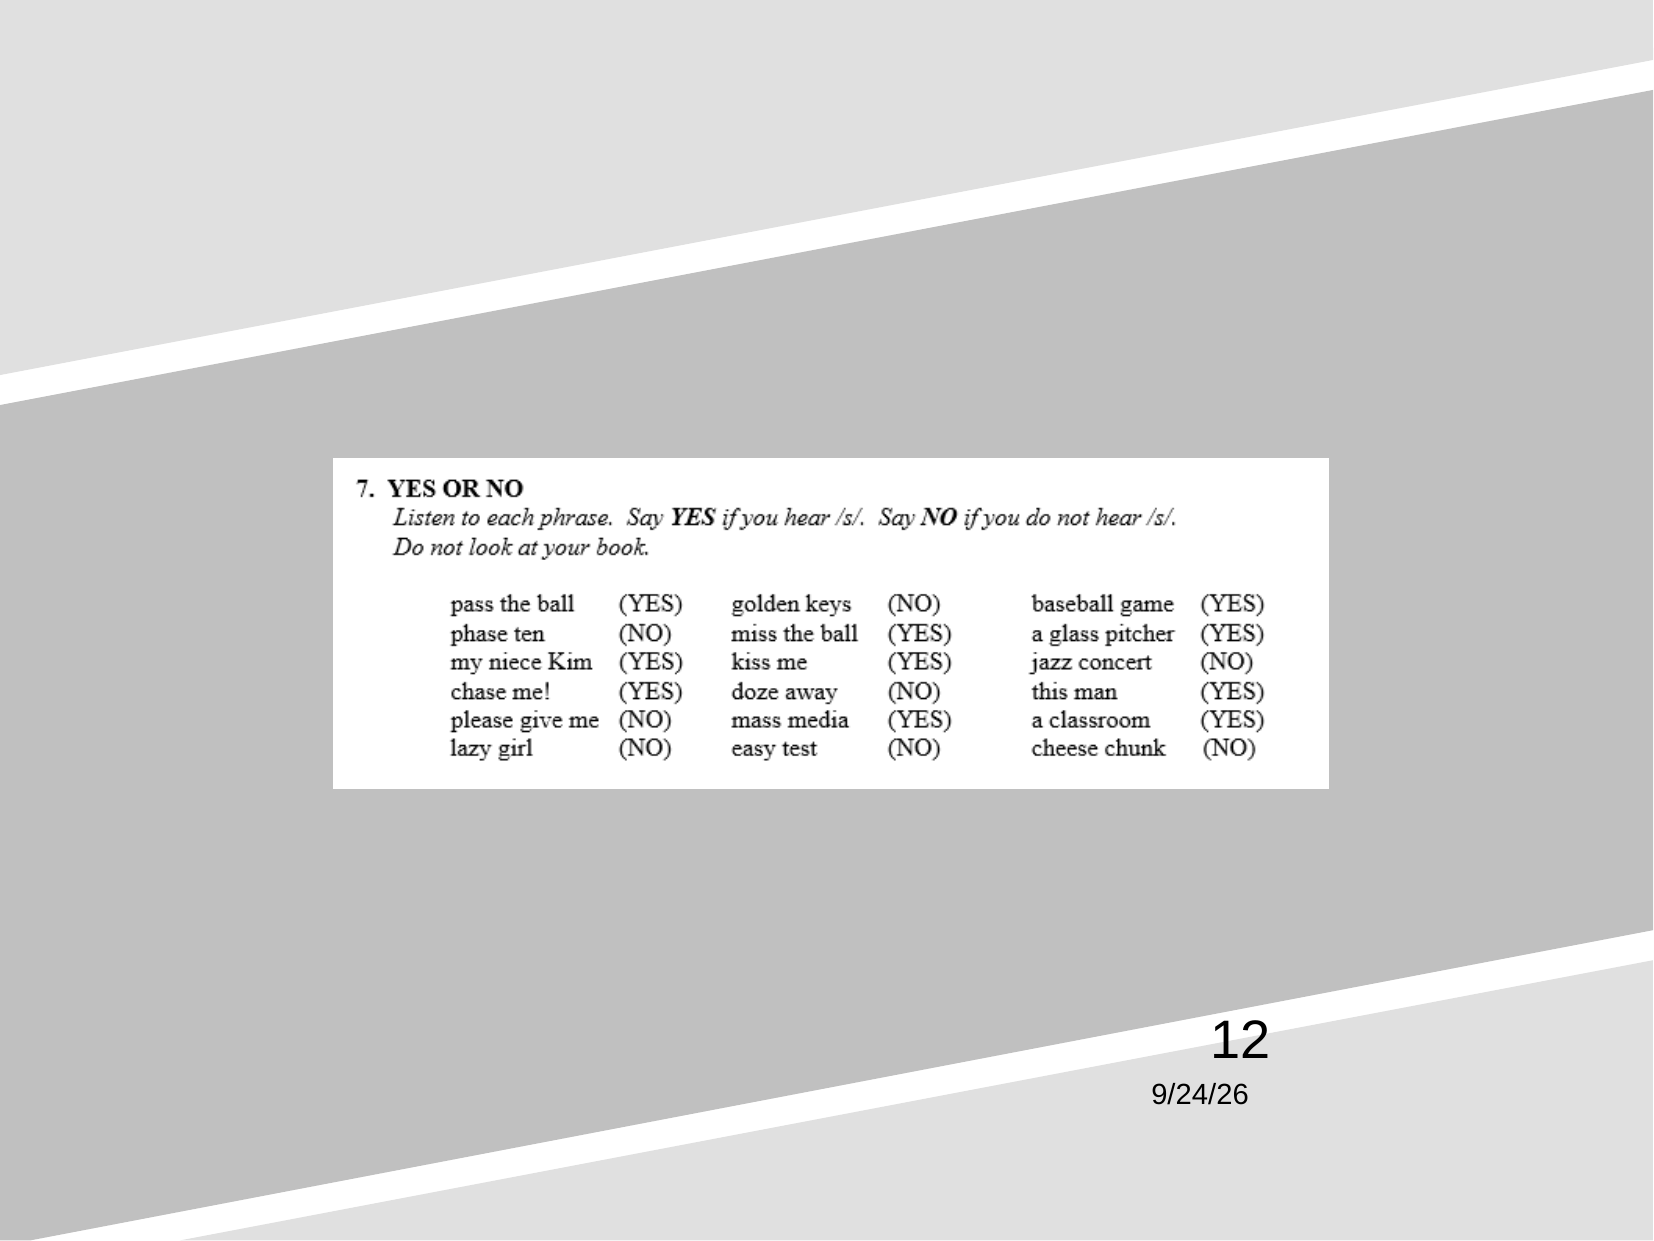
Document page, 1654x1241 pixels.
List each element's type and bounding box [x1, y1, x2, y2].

picture [333, 458, 1329, 789]
text_box [1151, 1004, 1624, 1161]
